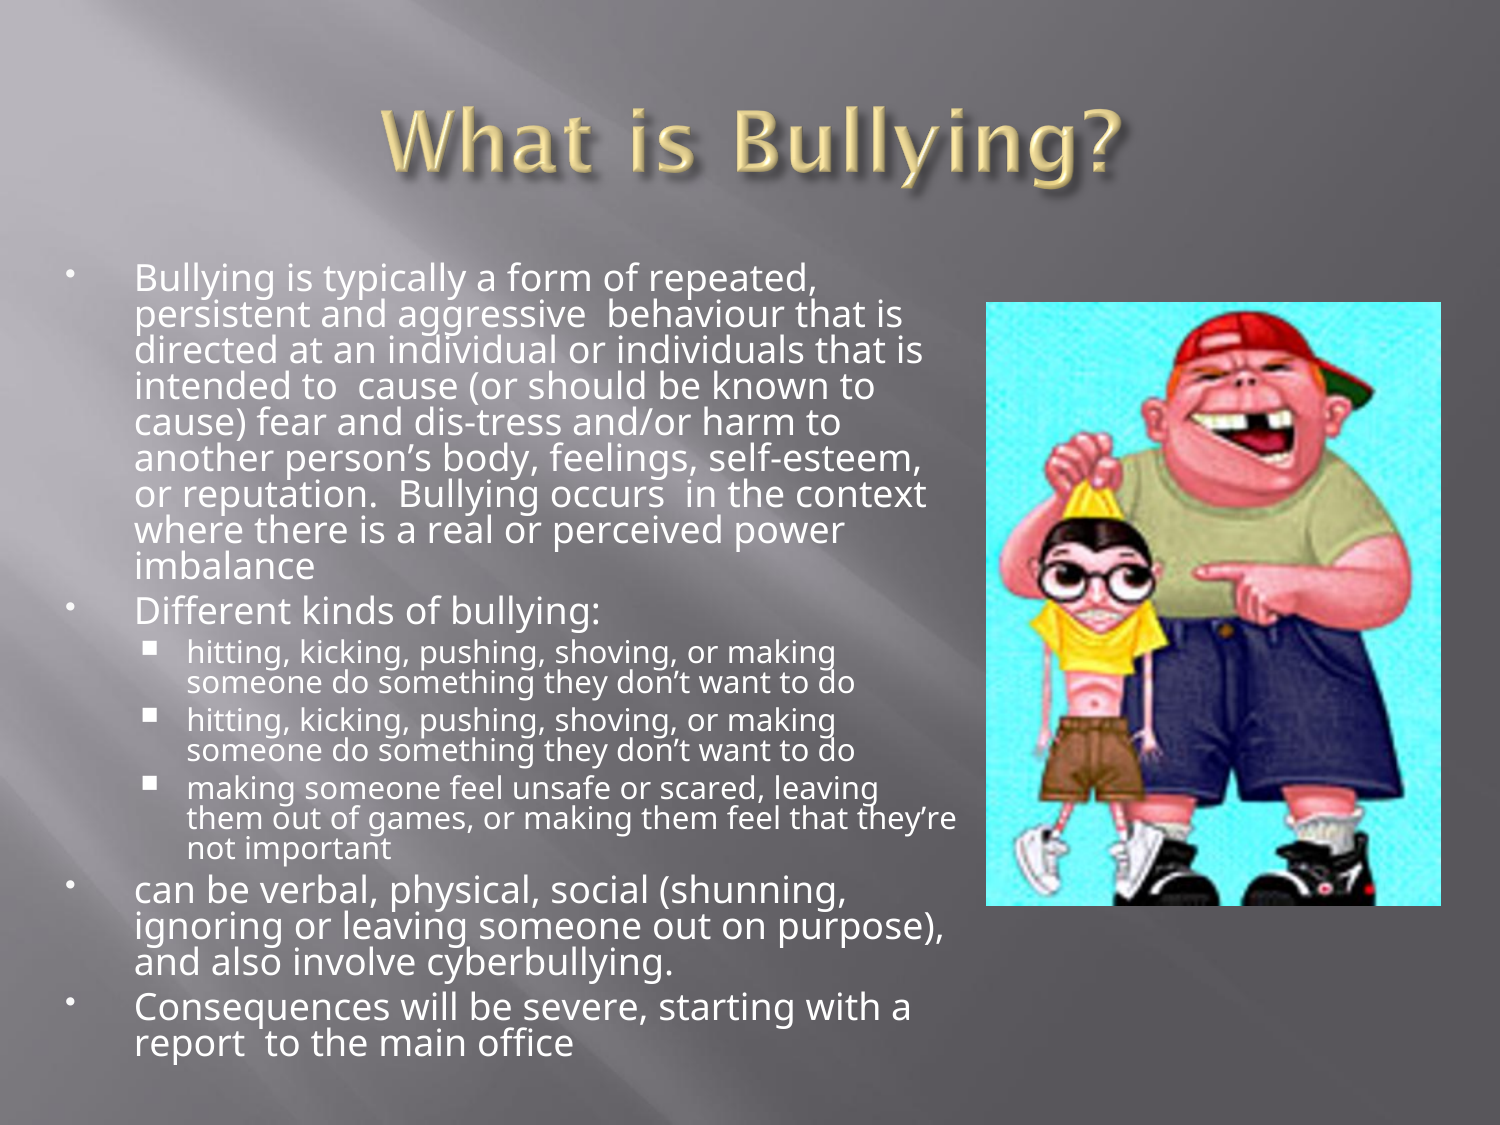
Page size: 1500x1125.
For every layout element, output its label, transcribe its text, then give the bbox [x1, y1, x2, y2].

list Bullying is typically a form of repeated, persistent and aggressive behaviour that is directed at an individual or individuals that is intended to cause (or should be known to cause) fear and dis-tress and/or harm to another person’s body, feelings, self-esteem, or reputation. Bullying occurs in the context where there is a real or perceived power imbalance Different kinds of bullying: hitting, kicking, pushing, shoving, or making someone do something they don’t want to do hitting, kicking, pushing, shoving, or making someone do something they don’t want to do making someone feel unsafe or scared, leaving them out of games, or making them feel that they’re not important can be verbal, physical, social (shunning, ignoring or leaving someone out on purpose), and also involve cyberbullying. Consequences will be severe, starting with a report to the main office [29, 255, 975, 1071]
text_box [75, 45, 1426, 265]
picture [0, 0, 1500, 1125]
